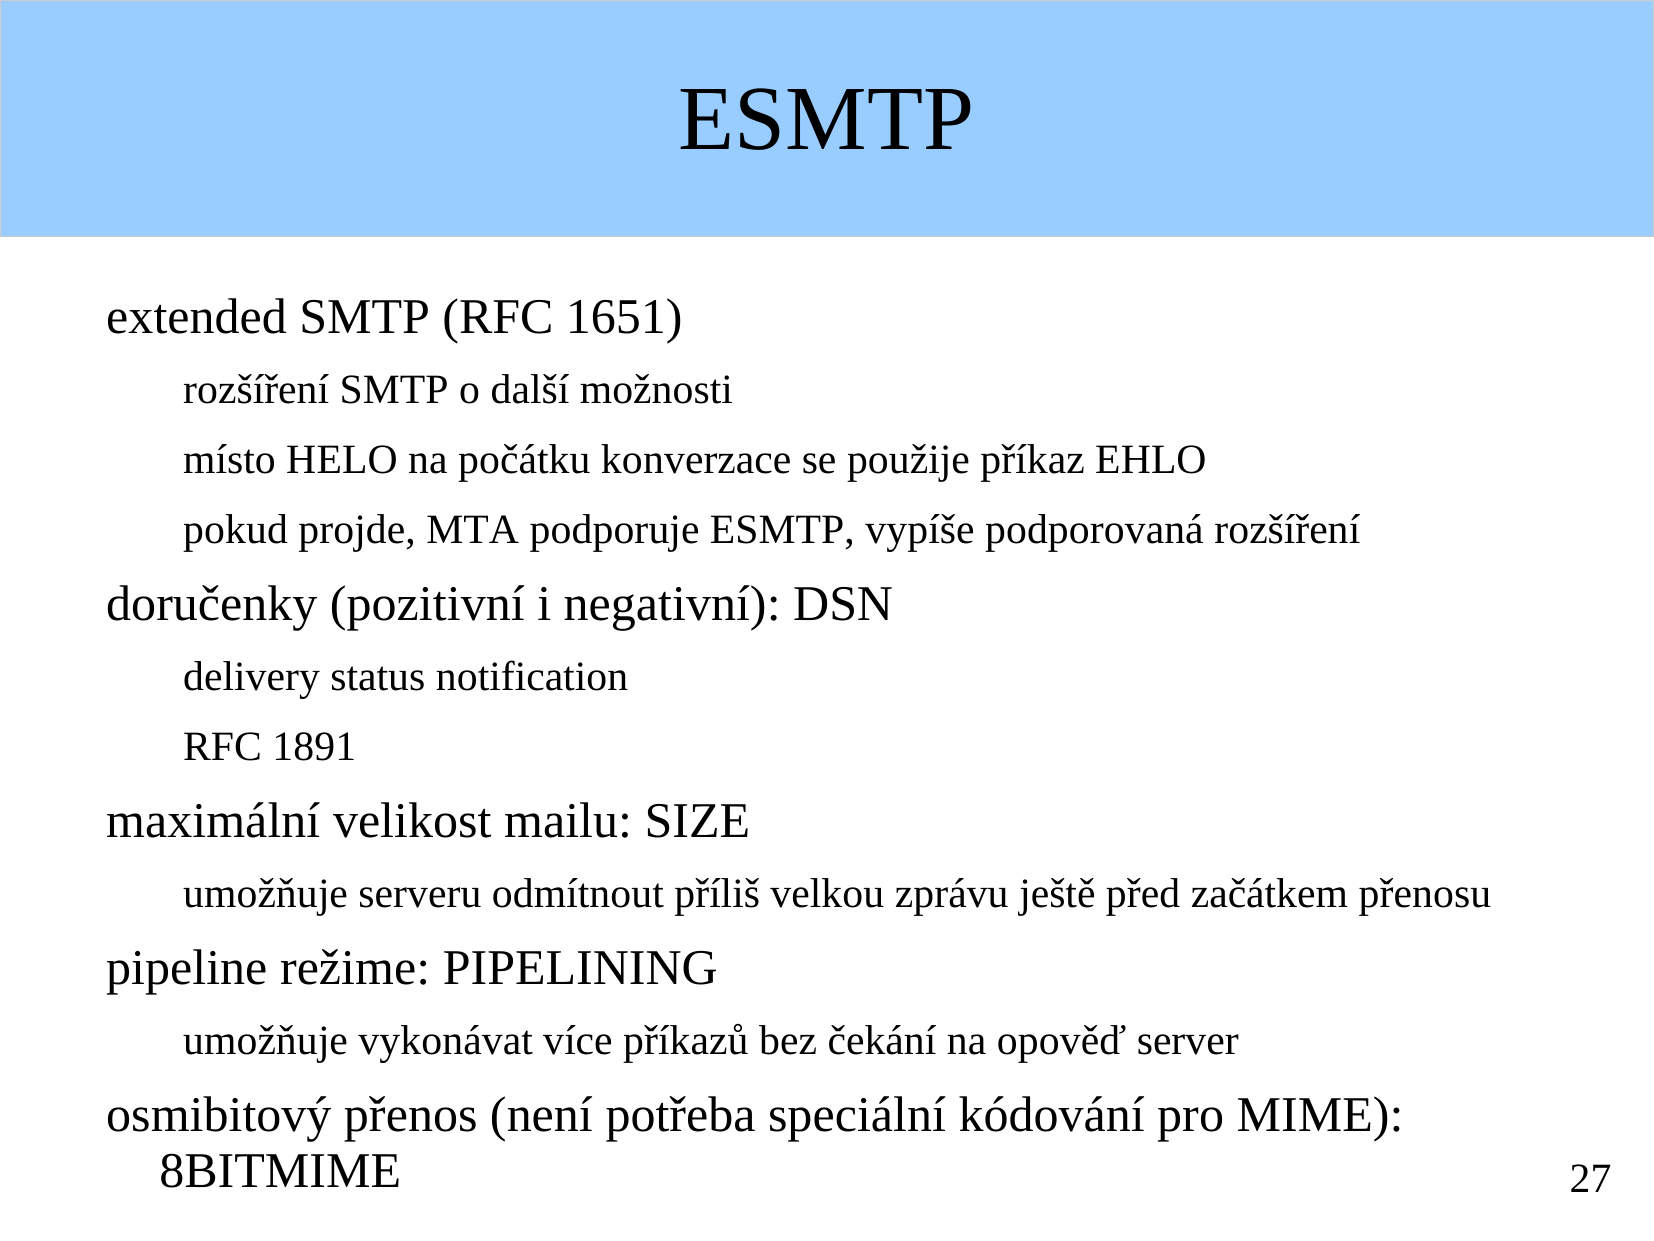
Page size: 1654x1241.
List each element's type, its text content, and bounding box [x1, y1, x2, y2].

list extended SMTP (RFC 1651) rozšíření SMTP o další možnosti místo HELO na počátku konverzace se použije příkaz EHLO pokud projde, MTA podporuje ESMTP, vypíše podporovaná rozšíření doručenky (pozitivní i negativní): DSN delivery status notification RFC 1891 maximální velikost mailu: SIZE umožňuje serveru odmítnout příliš velkou zprávu ještě před začátkem přenosu pipeline režime: PIPELINING umožňuje vykonávat více příkazů bez čekání na opověď server osmibitový přenos (není potřeba speciální kódování pro MIME): 8BITMIME [88, 289, 1625, 1198]
title ESMTP [0, 0, 1654, 237]
